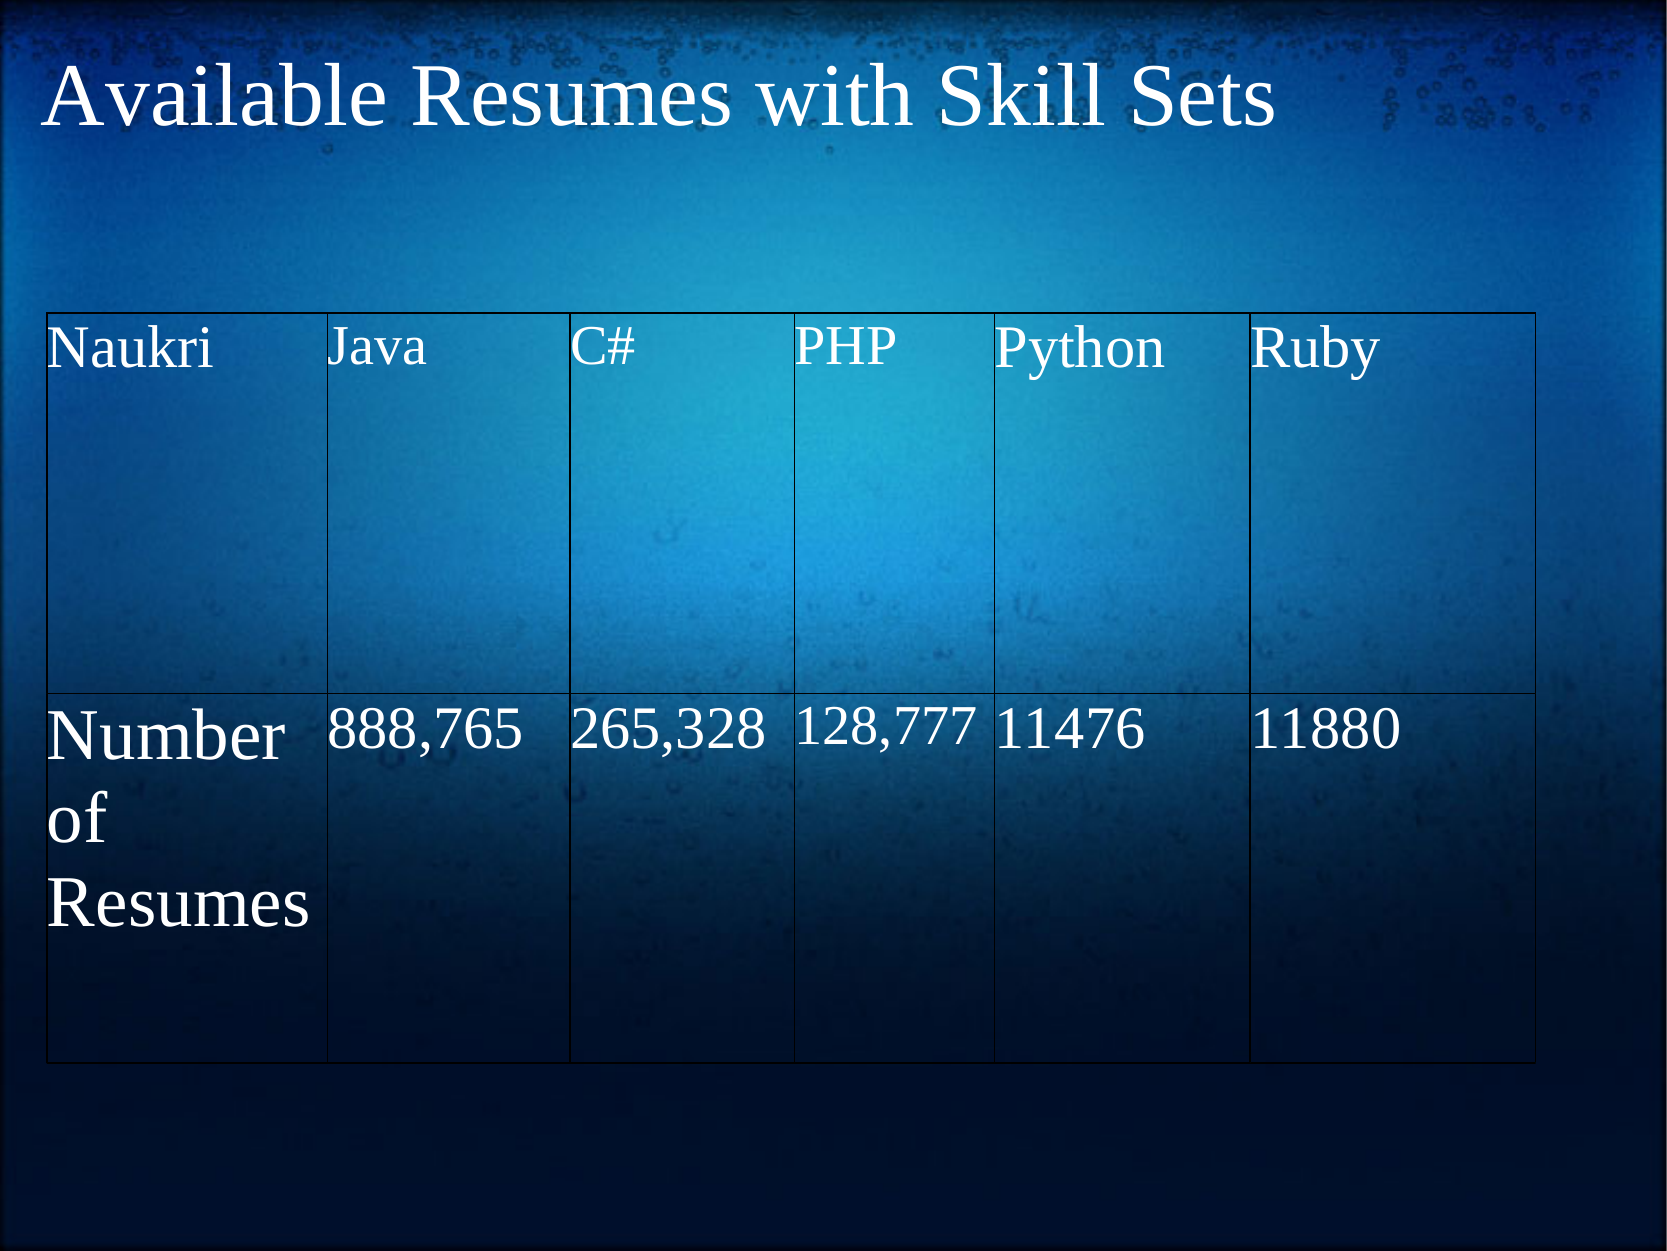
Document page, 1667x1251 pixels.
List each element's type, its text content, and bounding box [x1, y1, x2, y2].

text_box 11880 [1251, 694, 1535, 1062]
text_box 265,328 [571, 694, 794, 1062]
title Available Resumes with Skill Sets [40, 50, 1627, 201]
text_box 11476 [995, 694, 1250, 1062]
text_box 888,765 [328, 694, 570, 1062]
text_box [1250, 693, 1536, 1063]
text_box PHP [795, 313, 994, 693]
text_box Ruby [1251, 313, 1535, 693]
text_box Number of Resumes [47, 694, 327, 1062]
text_box C# [571, 313, 794, 693]
text_box Naukri [47, 313, 327, 693]
text_box Python [995, 313, 1250, 693]
text_box 128,777 [795, 694, 994, 1062]
text_box Java [328, 313, 570, 693]
picture [0, 0, 1667, 1251]
